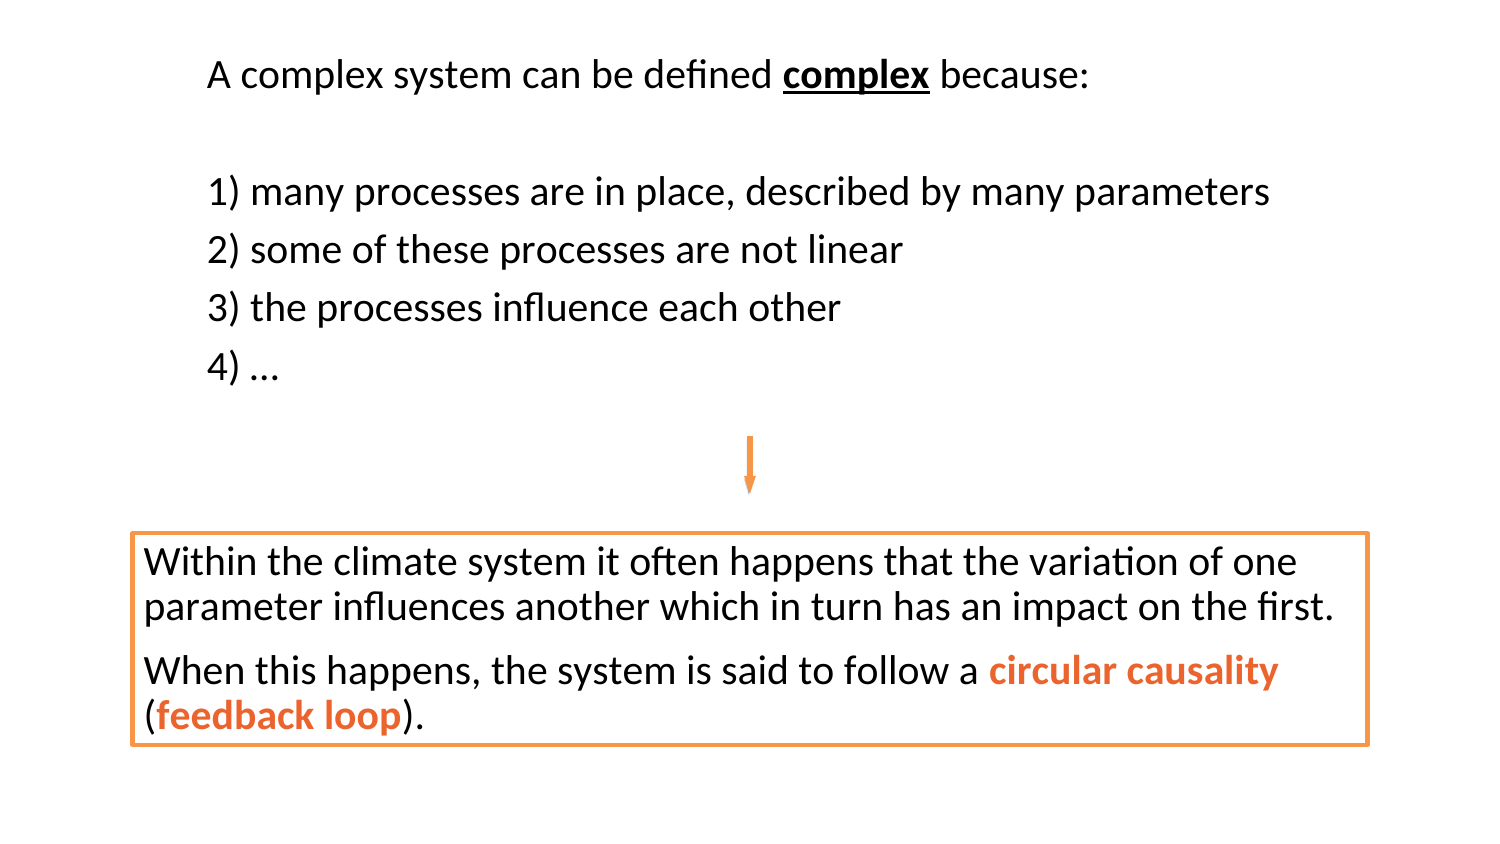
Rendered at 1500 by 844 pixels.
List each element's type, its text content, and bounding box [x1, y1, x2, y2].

text_box A complex system can be defined complex because: 1) many processes are in place, described by many parameters 2) some of these processes are not linear 3) the processes influence each other 4) … [191, 39, 1309, 416]
text_box Within the climate system it often happens that the variation of one parameter influences another which in turn has an impact on the first. When this happens, the system is said to follow a circular causality (feedback loop). [133, 533, 1368, 745]
